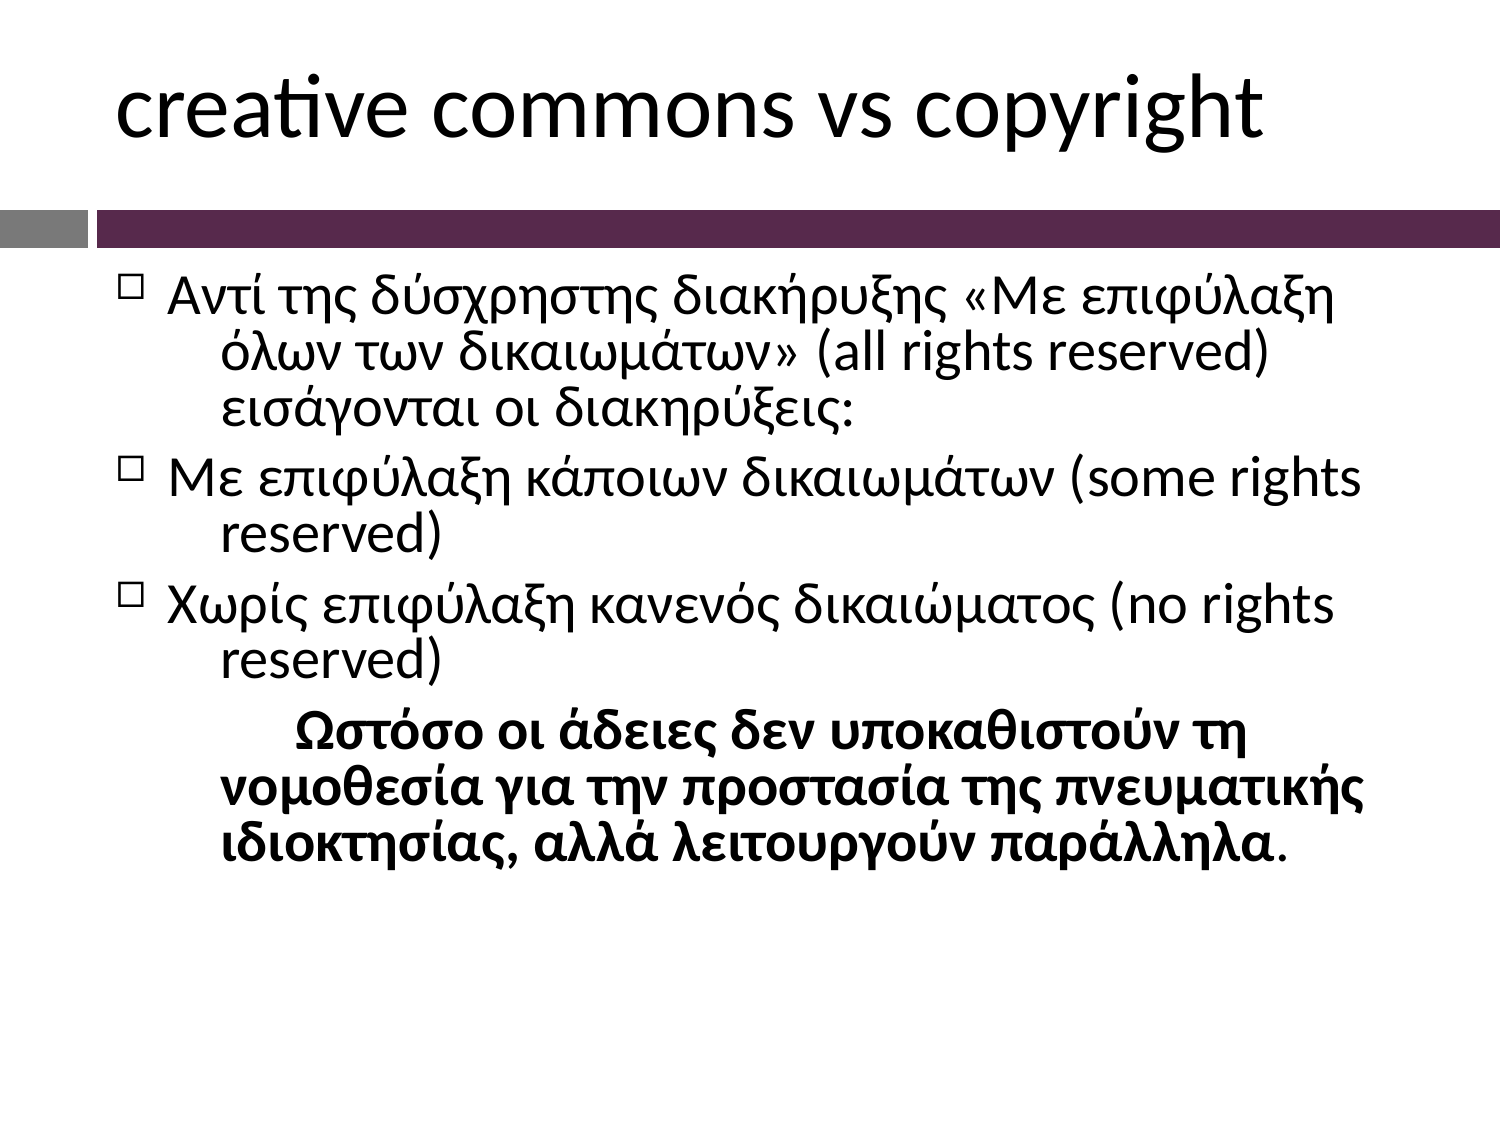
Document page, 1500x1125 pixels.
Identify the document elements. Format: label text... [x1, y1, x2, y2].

list Αντί της δύσχρηστης διακήρυξης «Με επιφύλαξη όλων των δικαιωμάτων» (all rights reserved) εισάγονται οι διακηρύξεις: Με επιφύλαξη κάποιων δικαιωμάτων (some rights reserved) Χωρίς επιφύλαξη κανενός δικαιώματος (no rights reserved) Ωστόσο οι άδειες δεν υποκαθιστούν τη νομοθεσία για την προστασία της πνευματικής ιδιοκτησίας, αλλά λειτουργούν παράλληλα. [100, 262, 1438, 1000]
title creative commons vs copyright [100, 19, 1438, 182]
